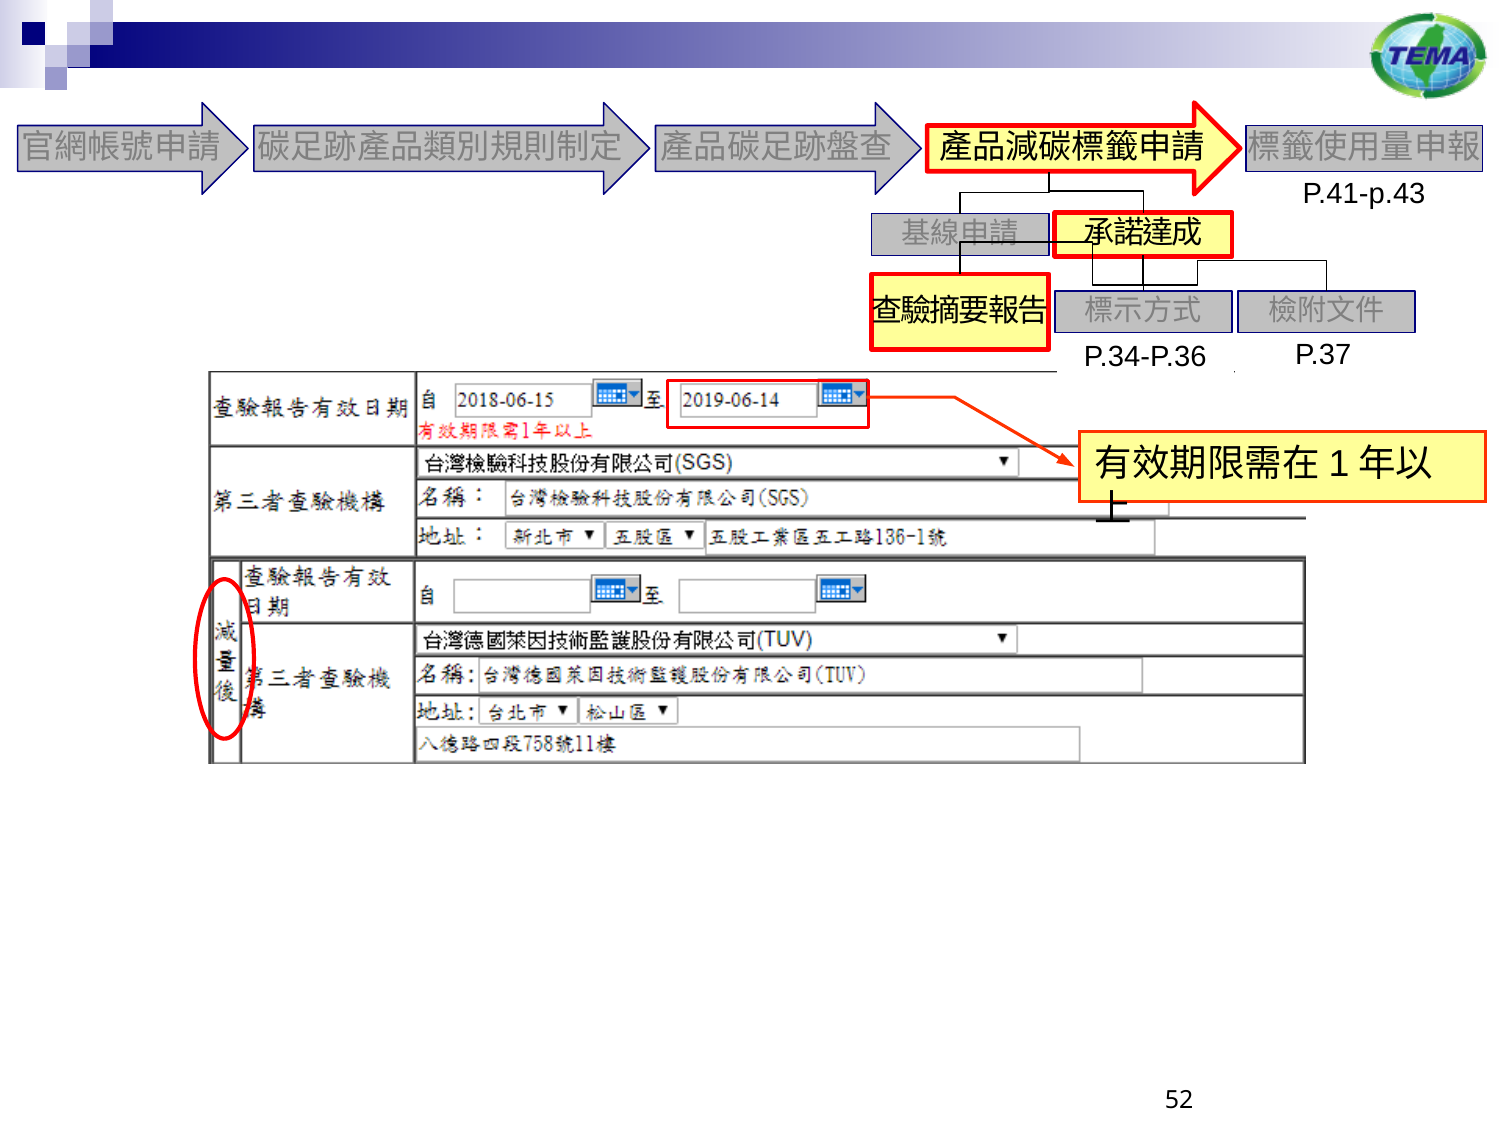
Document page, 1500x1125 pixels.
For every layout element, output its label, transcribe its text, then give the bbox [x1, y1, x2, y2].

text_box 承諾達成 [1055, 245, 1092, 256]
picture [208, 371, 1306, 764]
text_box 產品減碳標籤申請 [927, 102, 1241, 195]
text_box 官網帳號申請 [17, 102, 249, 195]
text_box P.37 [1235, 335, 1412, 377]
text_box 標籤使用量申報 [1246, 125, 1482, 171]
text_box 碳足跡產品類別規則制定 [253, 102, 650, 195]
text_box 有效期限需在1年以上 [1080, 432, 1485, 502]
text_box 產品碳足跡盤查 [655, 102, 922, 195]
text_box P.34-P.36 [1057, 336, 1234, 378]
text_box 承諾達成 [1055, 213, 1232, 256]
text_box 查驗摘要報告 [872, 274, 1049, 349]
text_box 檢附文件 [1238, 291, 1415, 333]
text_box 基線申請 [961, 245, 1049, 255]
text_box 51 [1149, 1050, 1500, 1125]
text_box P.41-p.43 [1276, 174, 1453, 215]
text_box 標示方式 [1055, 291, 1232, 333]
picture [208, 582, 251, 736]
text_box 基線申請 [872, 214, 1049, 255]
